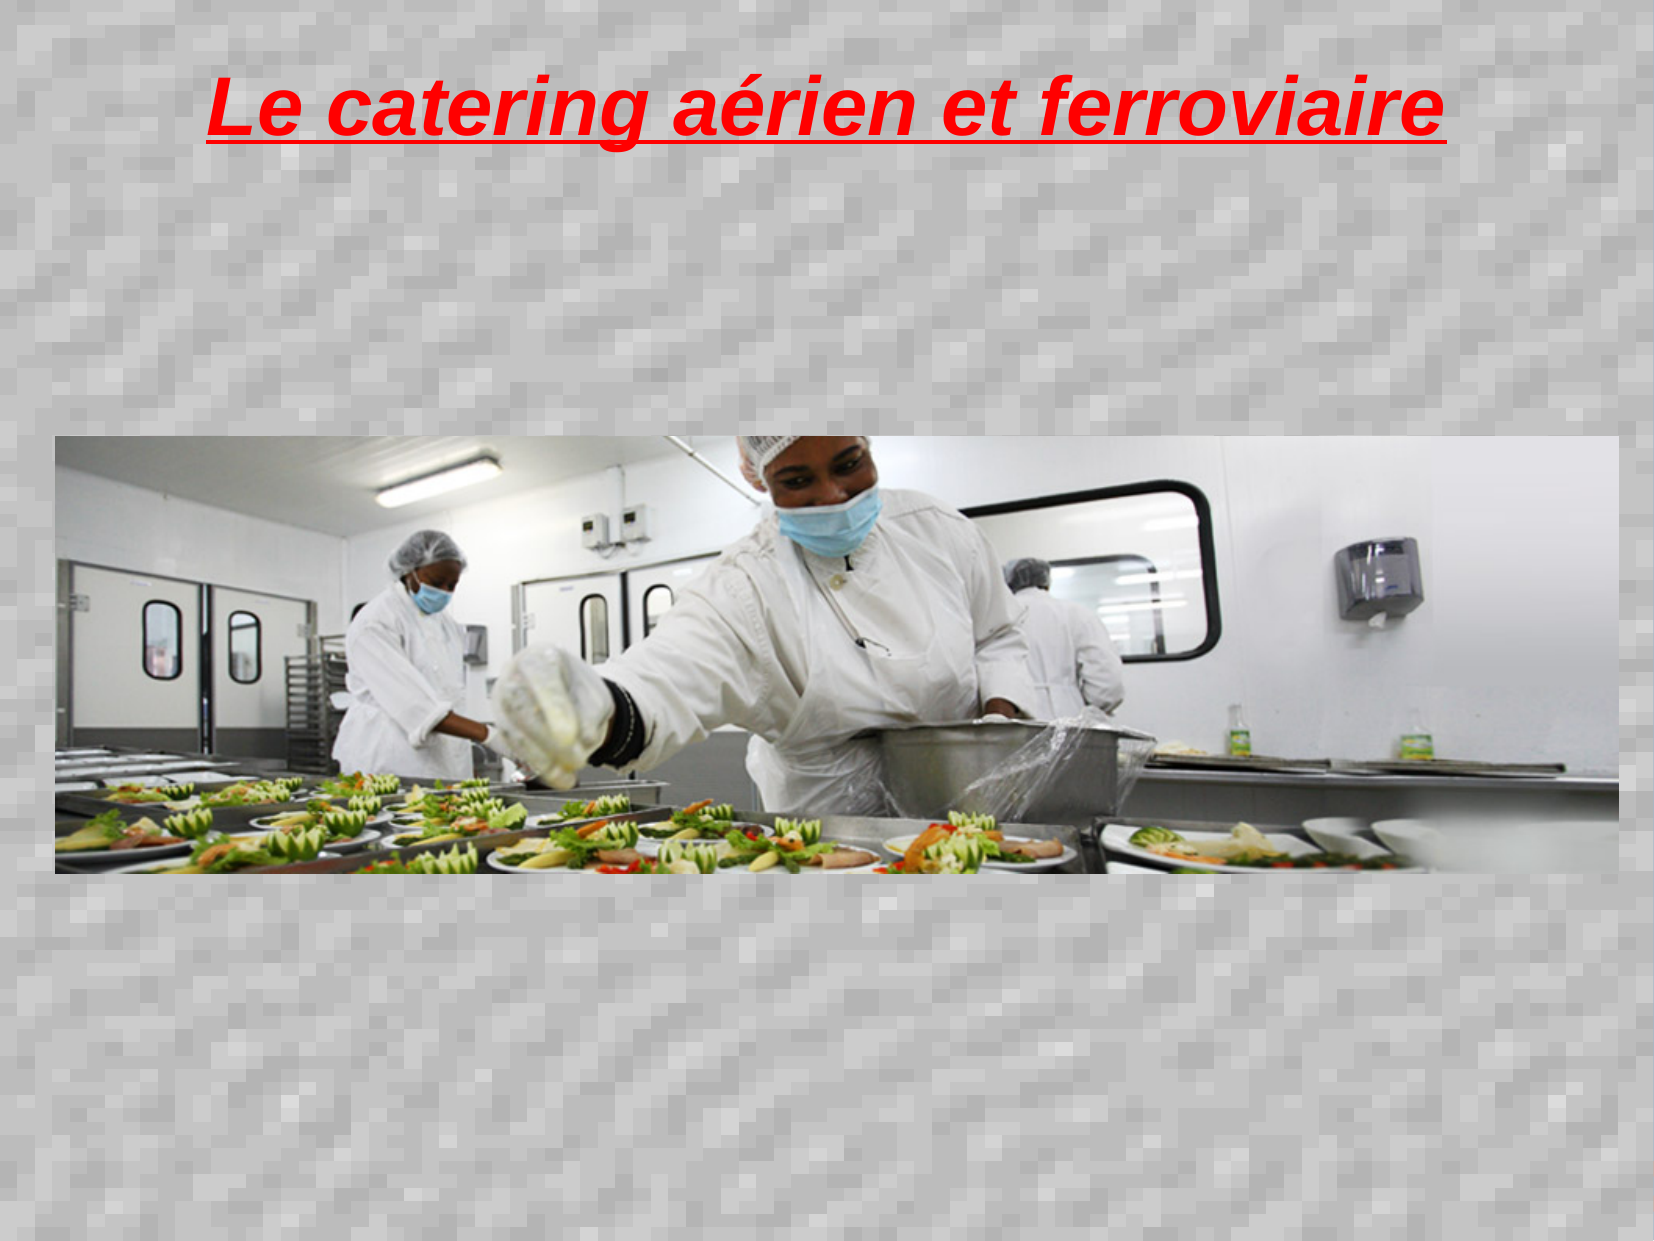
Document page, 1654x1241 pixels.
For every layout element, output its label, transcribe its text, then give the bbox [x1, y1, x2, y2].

picture [0, 0, 1654, 1241]
title Le catering aérien et ferroviaire [82, 49, 1571, 257]
